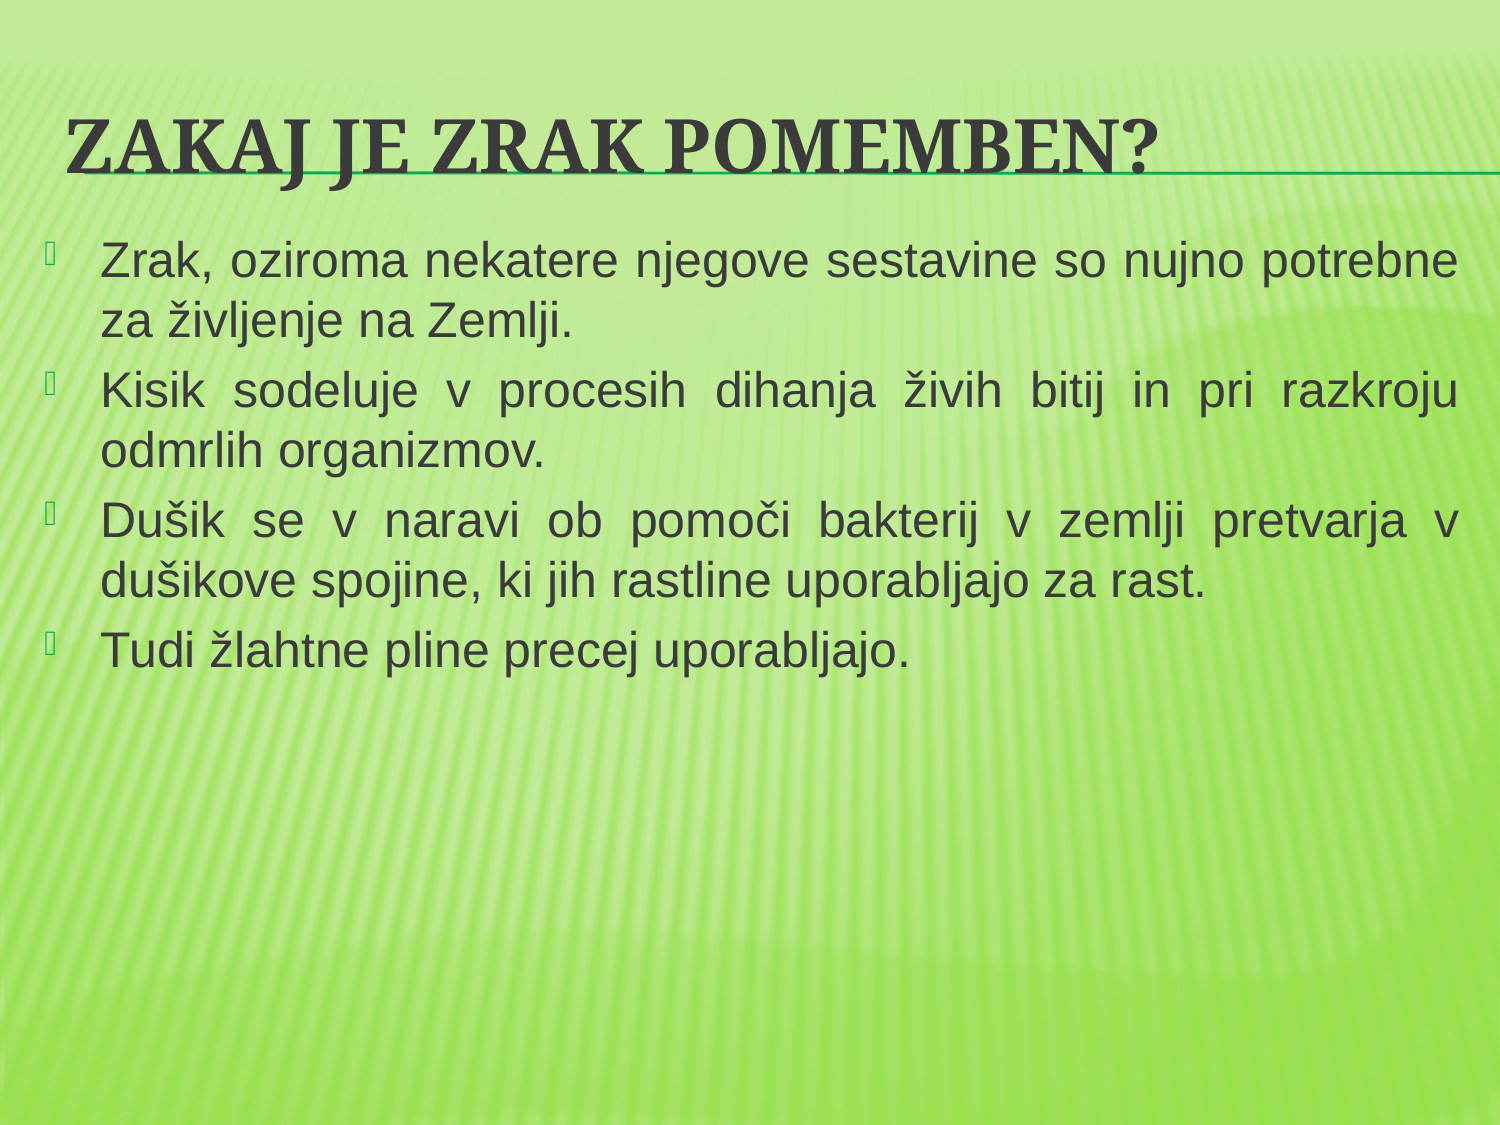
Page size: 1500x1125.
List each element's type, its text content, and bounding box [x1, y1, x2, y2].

picture [0, 0, 1500, 1125]
list Zrak, oziroma nekatere njegove sestavine so nujno potrebne za življenje na Zemlji. Kisik sodeluje v procesih dihanja živih bitij in pri razkroju odmrlih organizmov. Dušik se v naravi ob pomoči bakterij v zemlji pretvarja v dušikove spojine, ki jih rastline uporabljajo za rast. Tudi žlahtne pline precej uporabljajo. [29, 220, 1475, 998]
title ZAKAJ JE ZRAK POMEMBEN? [50, 75, 1475, 213]
